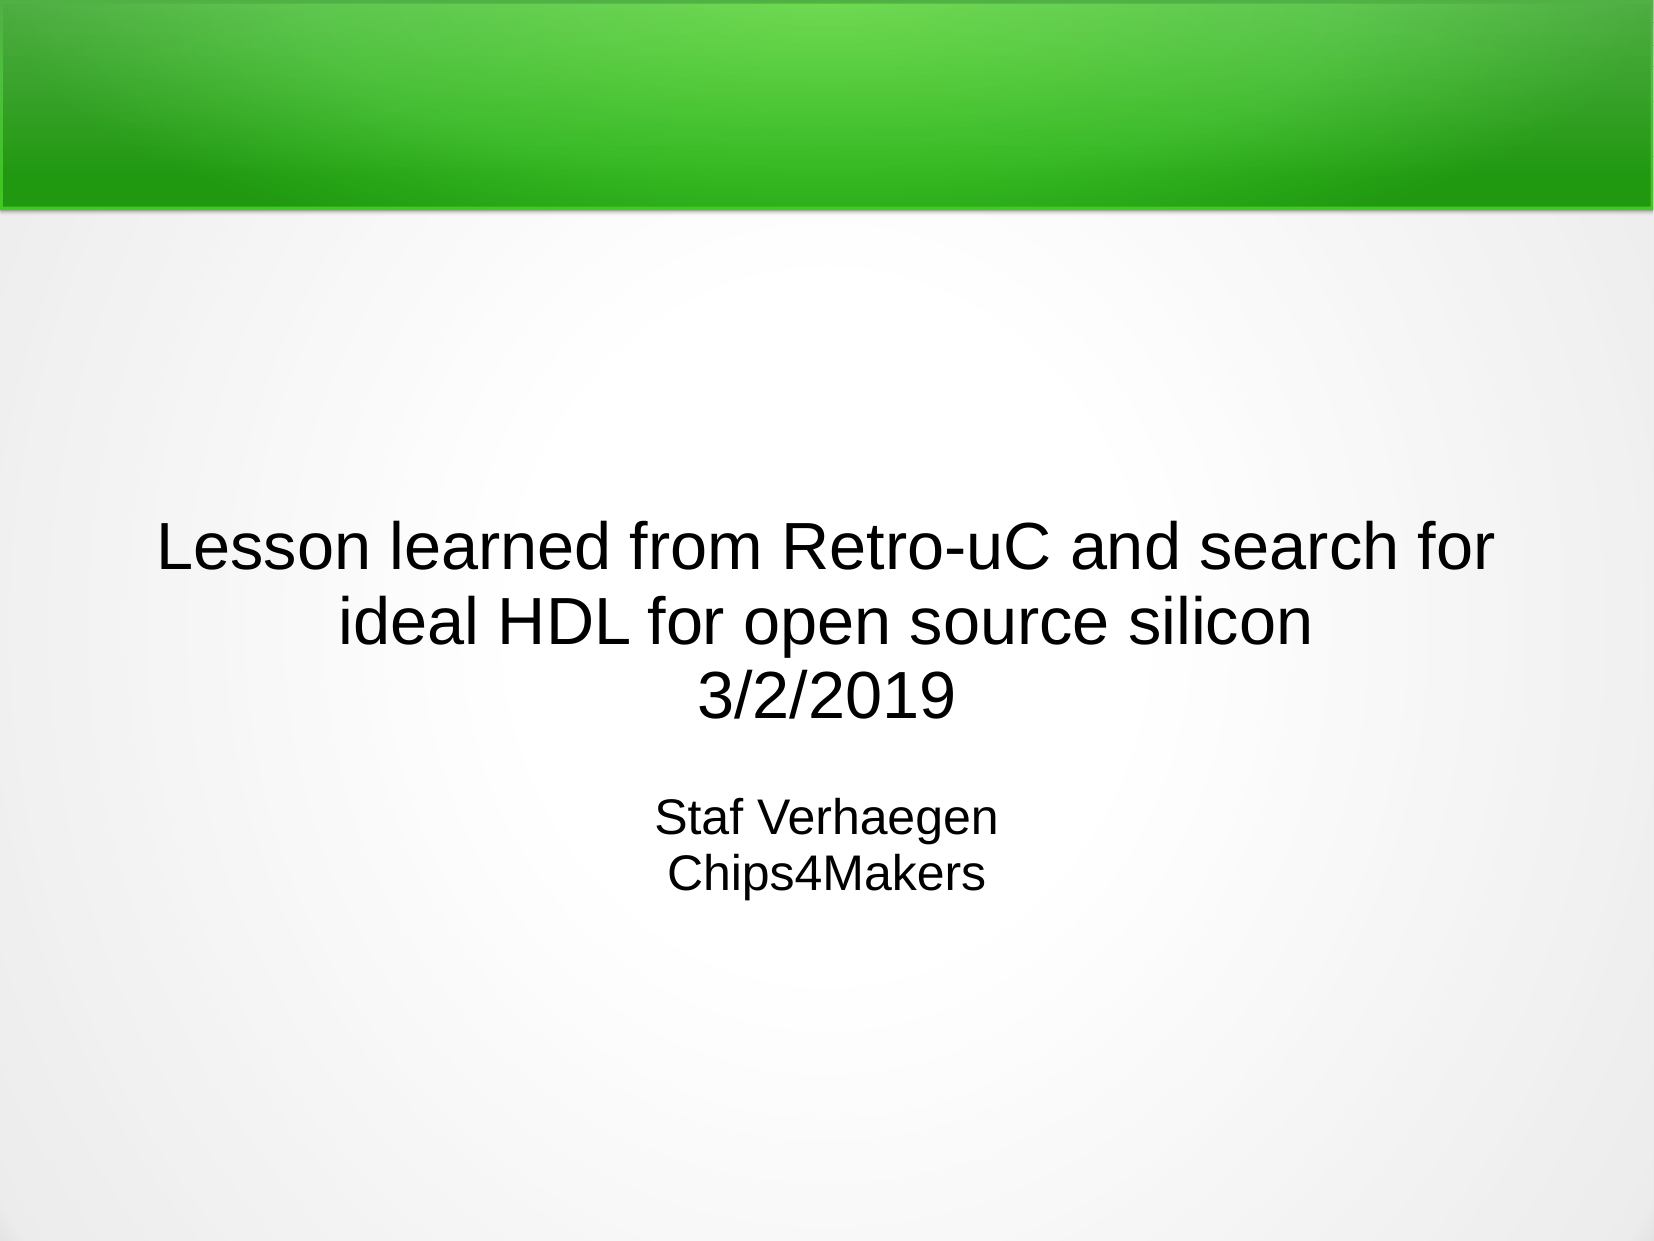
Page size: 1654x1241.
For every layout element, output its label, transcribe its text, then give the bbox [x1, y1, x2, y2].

subtitle Lesson learned from Retro-uC and search for ideal HDL for open source silicon 3/2/2019 Staf Verhaegen Chips4Makers [82, 248, 1571, 1087]
